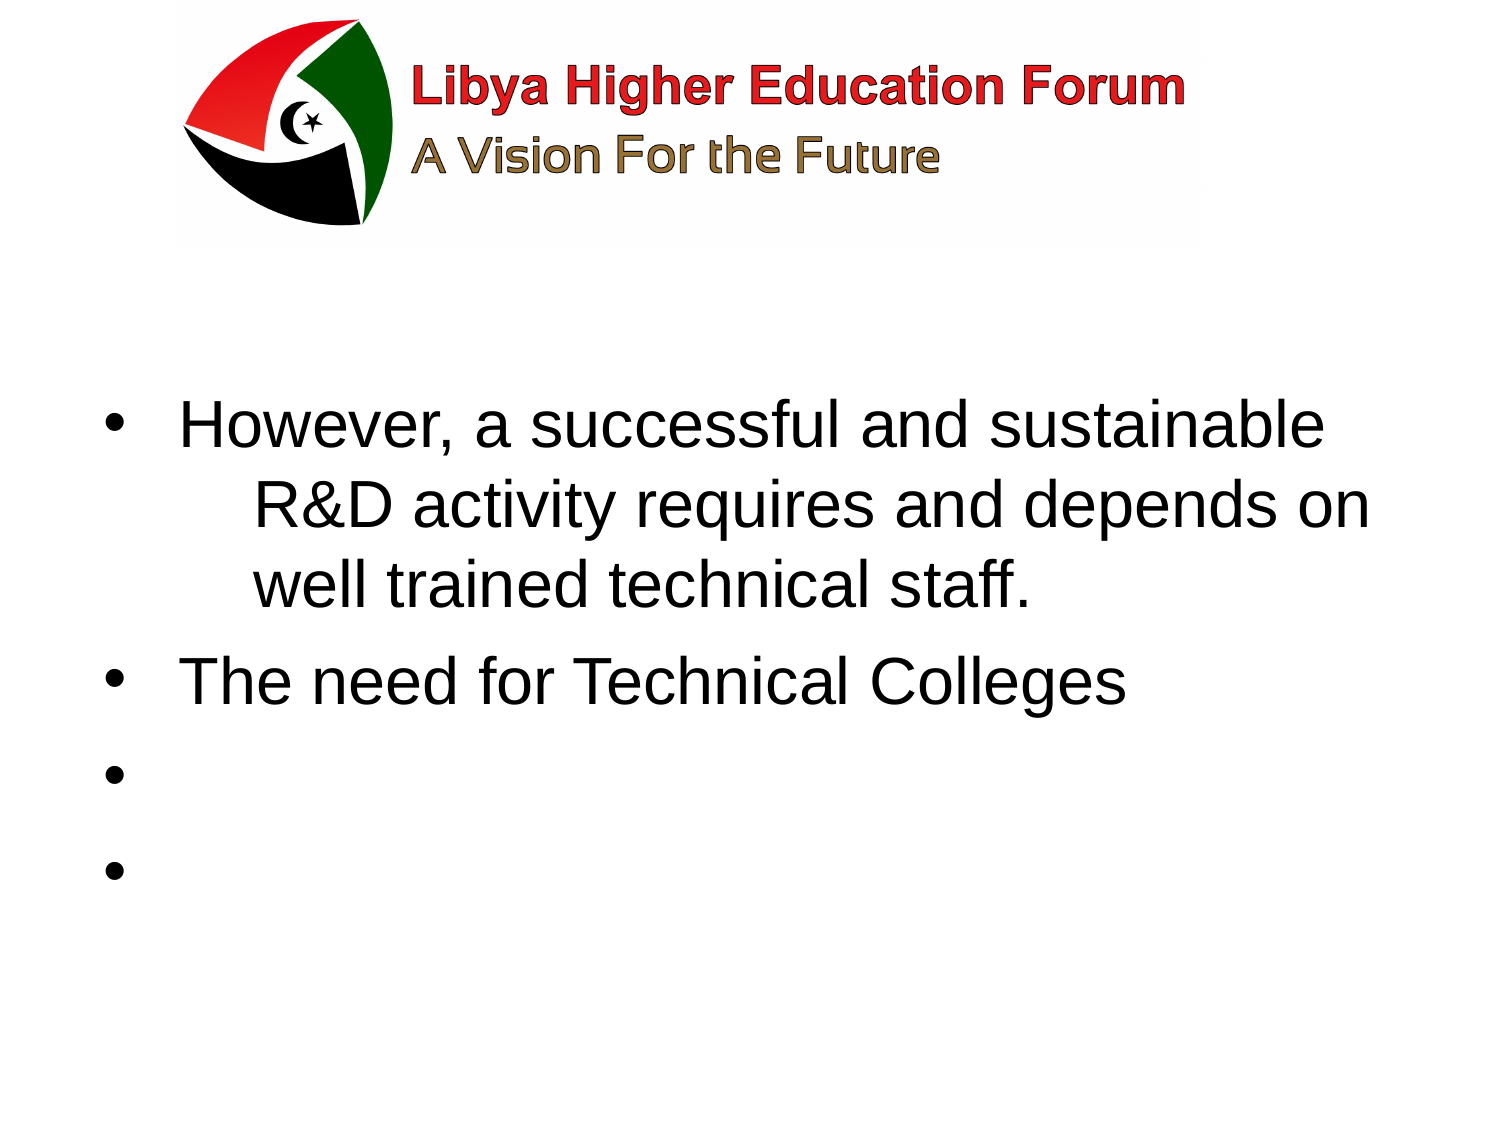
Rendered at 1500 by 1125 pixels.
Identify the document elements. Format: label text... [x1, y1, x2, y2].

picture [171, 0, 1205, 247]
subtitle However, a successful and sustainable R&D activity requires and depends on well trained technical staff. The need for Technical Colleges [88, 373, 1388, 858]
